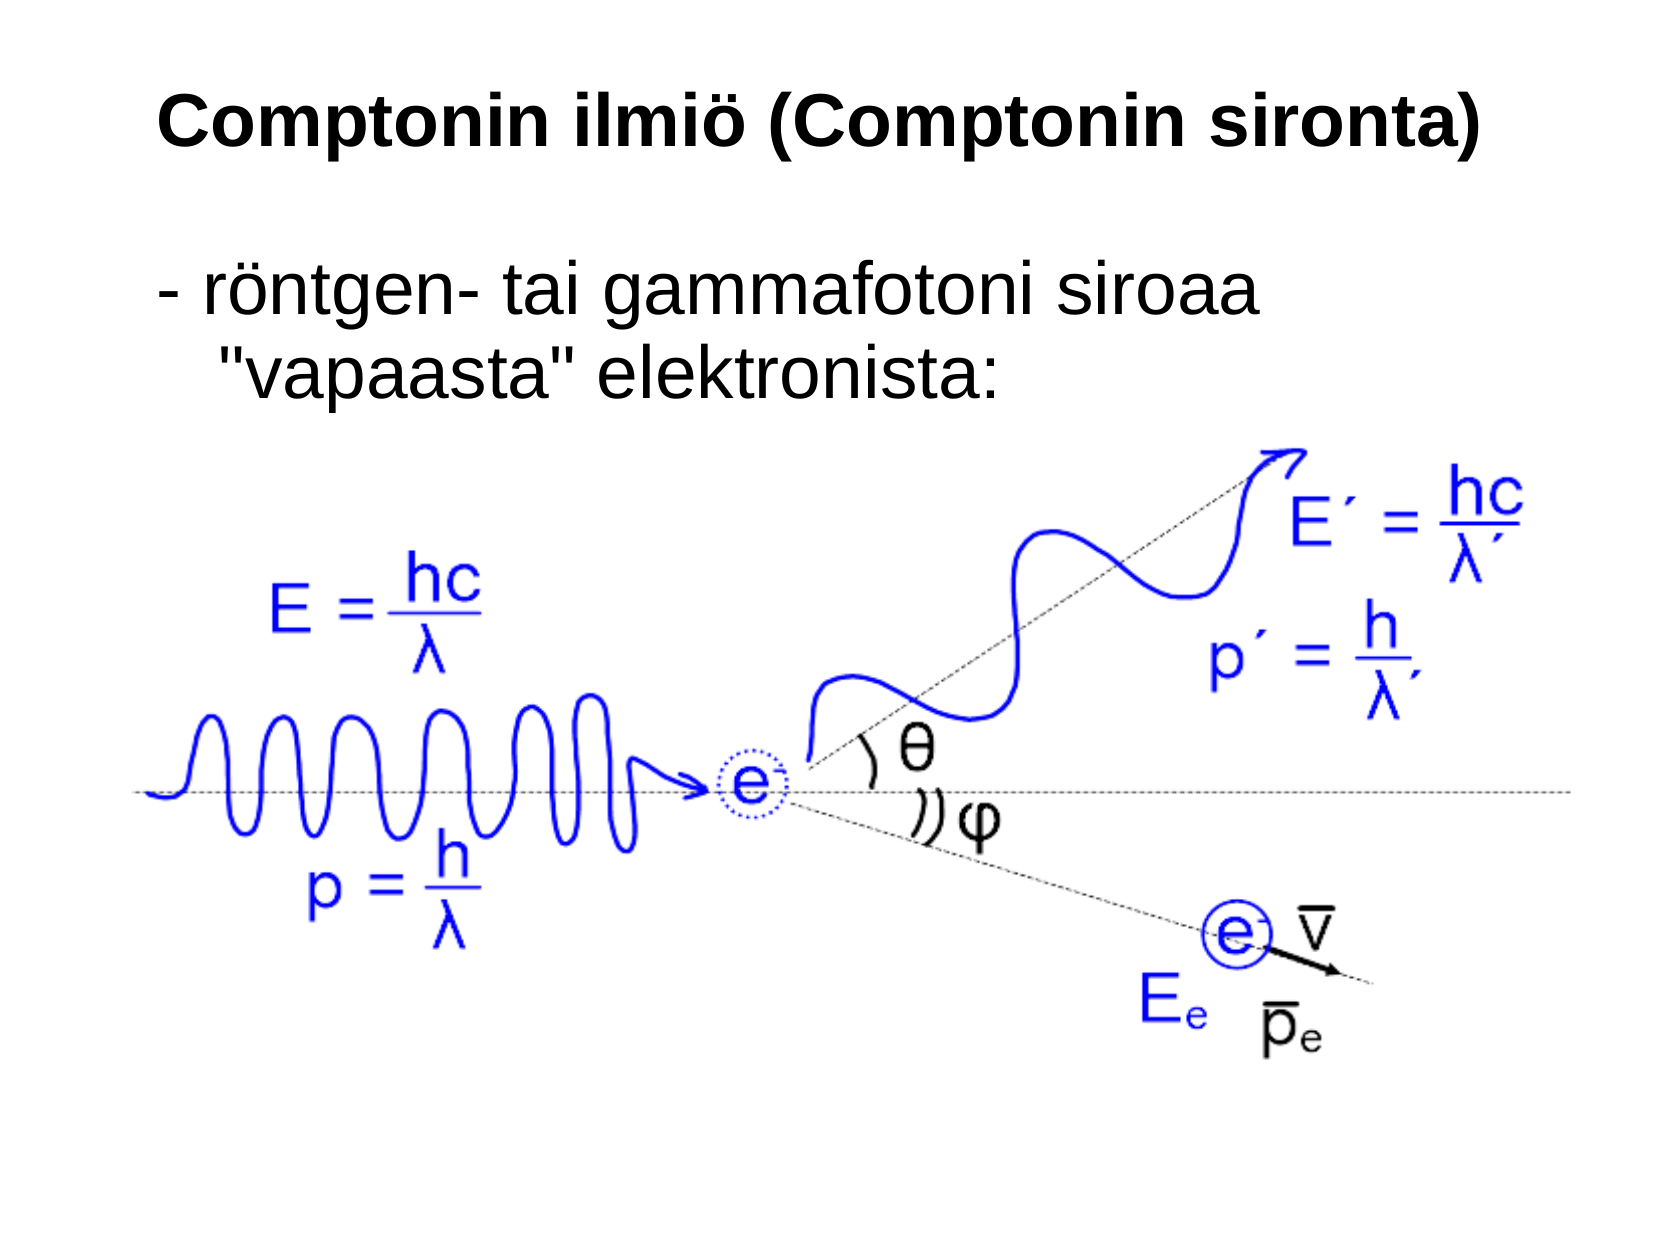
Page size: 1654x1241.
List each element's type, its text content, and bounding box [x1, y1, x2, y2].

picture [131, 413, 1571, 1086]
text_box Comptonin ilmiö (Comptonin sironta) - röntgen- tai gammafotoni siroaa "vapaasta" elektronista: [141, 70, 1595, 422]
